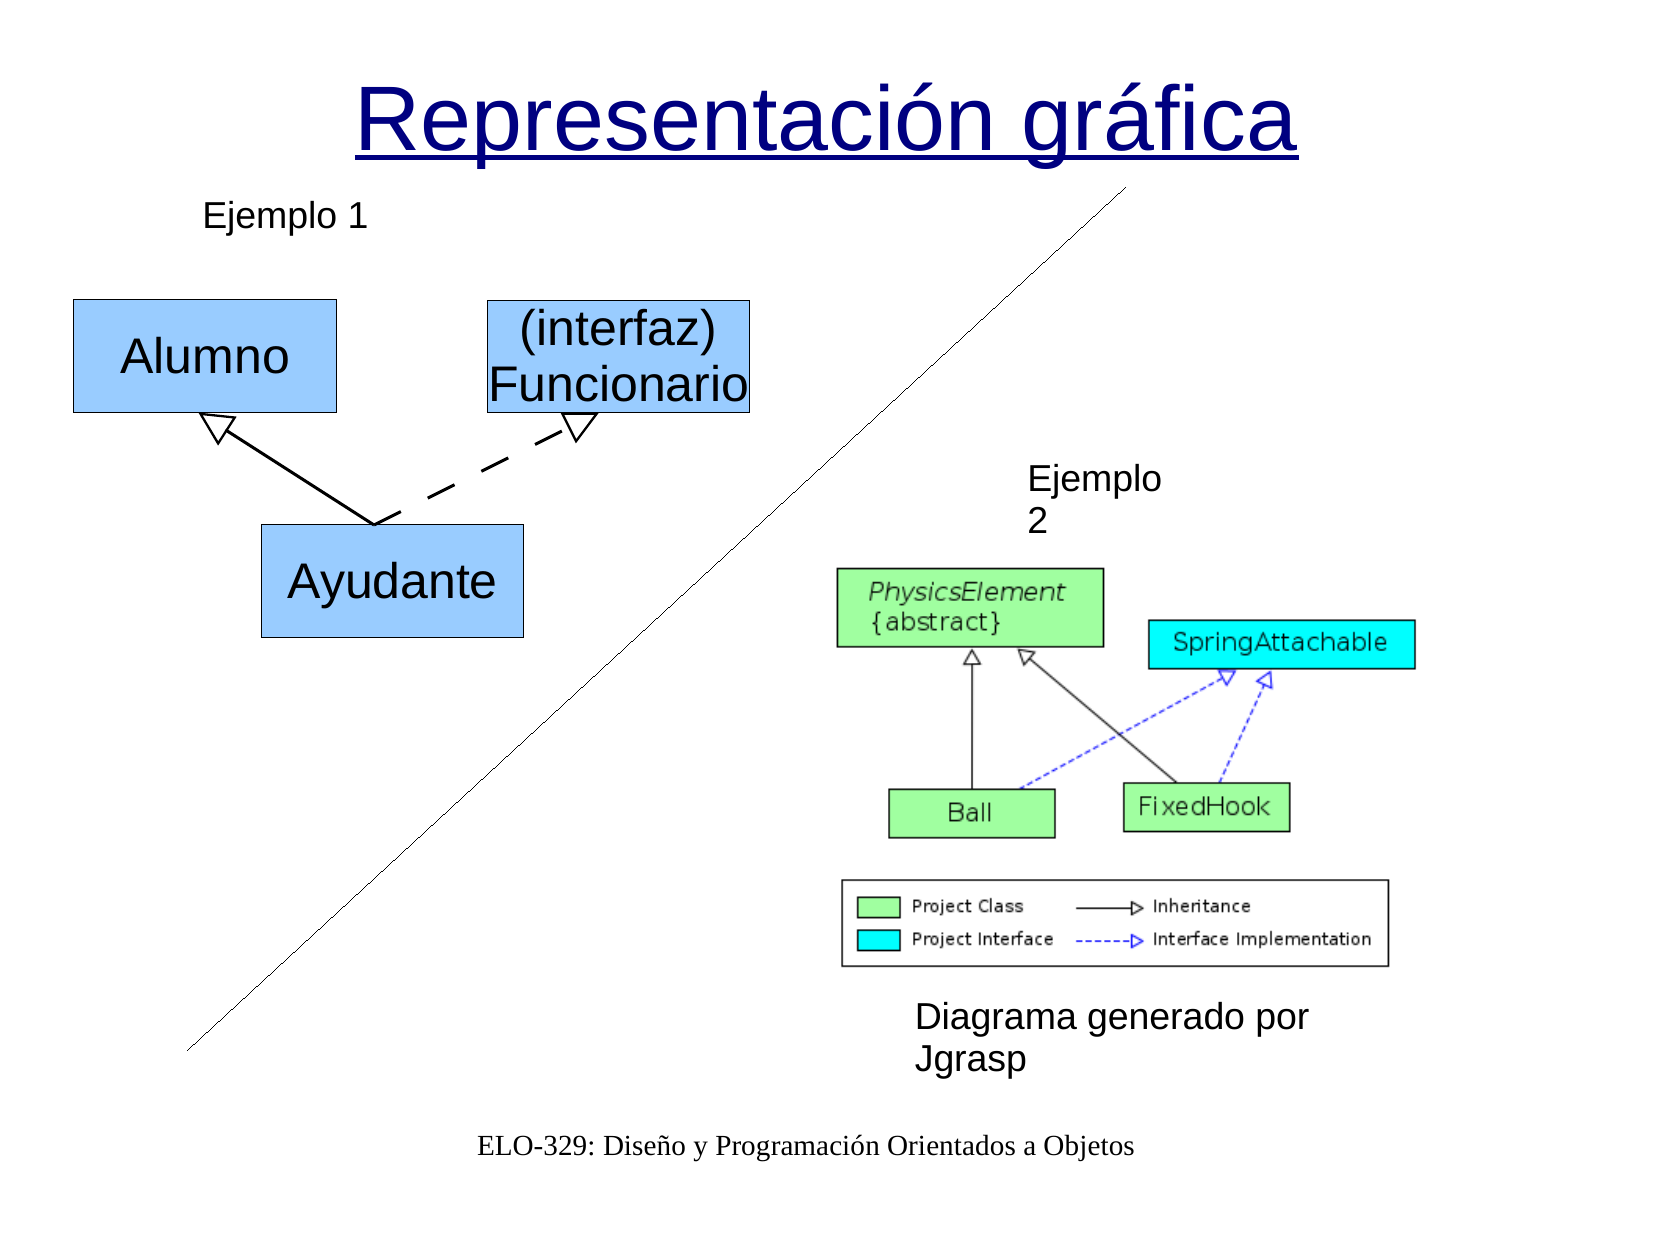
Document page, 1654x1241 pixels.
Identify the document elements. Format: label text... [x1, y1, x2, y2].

title Representación gráfica [82, 49, 1571, 188]
picture [815, 554, 1438, 986]
text_box Ejemplo 2 [1012, 450, 1201, 512]
text_box Ejemplo 1 [187, 187, 413, 250]
text_box Ayudante [261, 524, 524, 638]
text_box Alumno [73, 299, 337, 413]
text_box (interfaz) Funcionario [487, 300, 750, 413]
text_box Diagrama generado por Jgrasp [900, 988, 1388, 1051]
